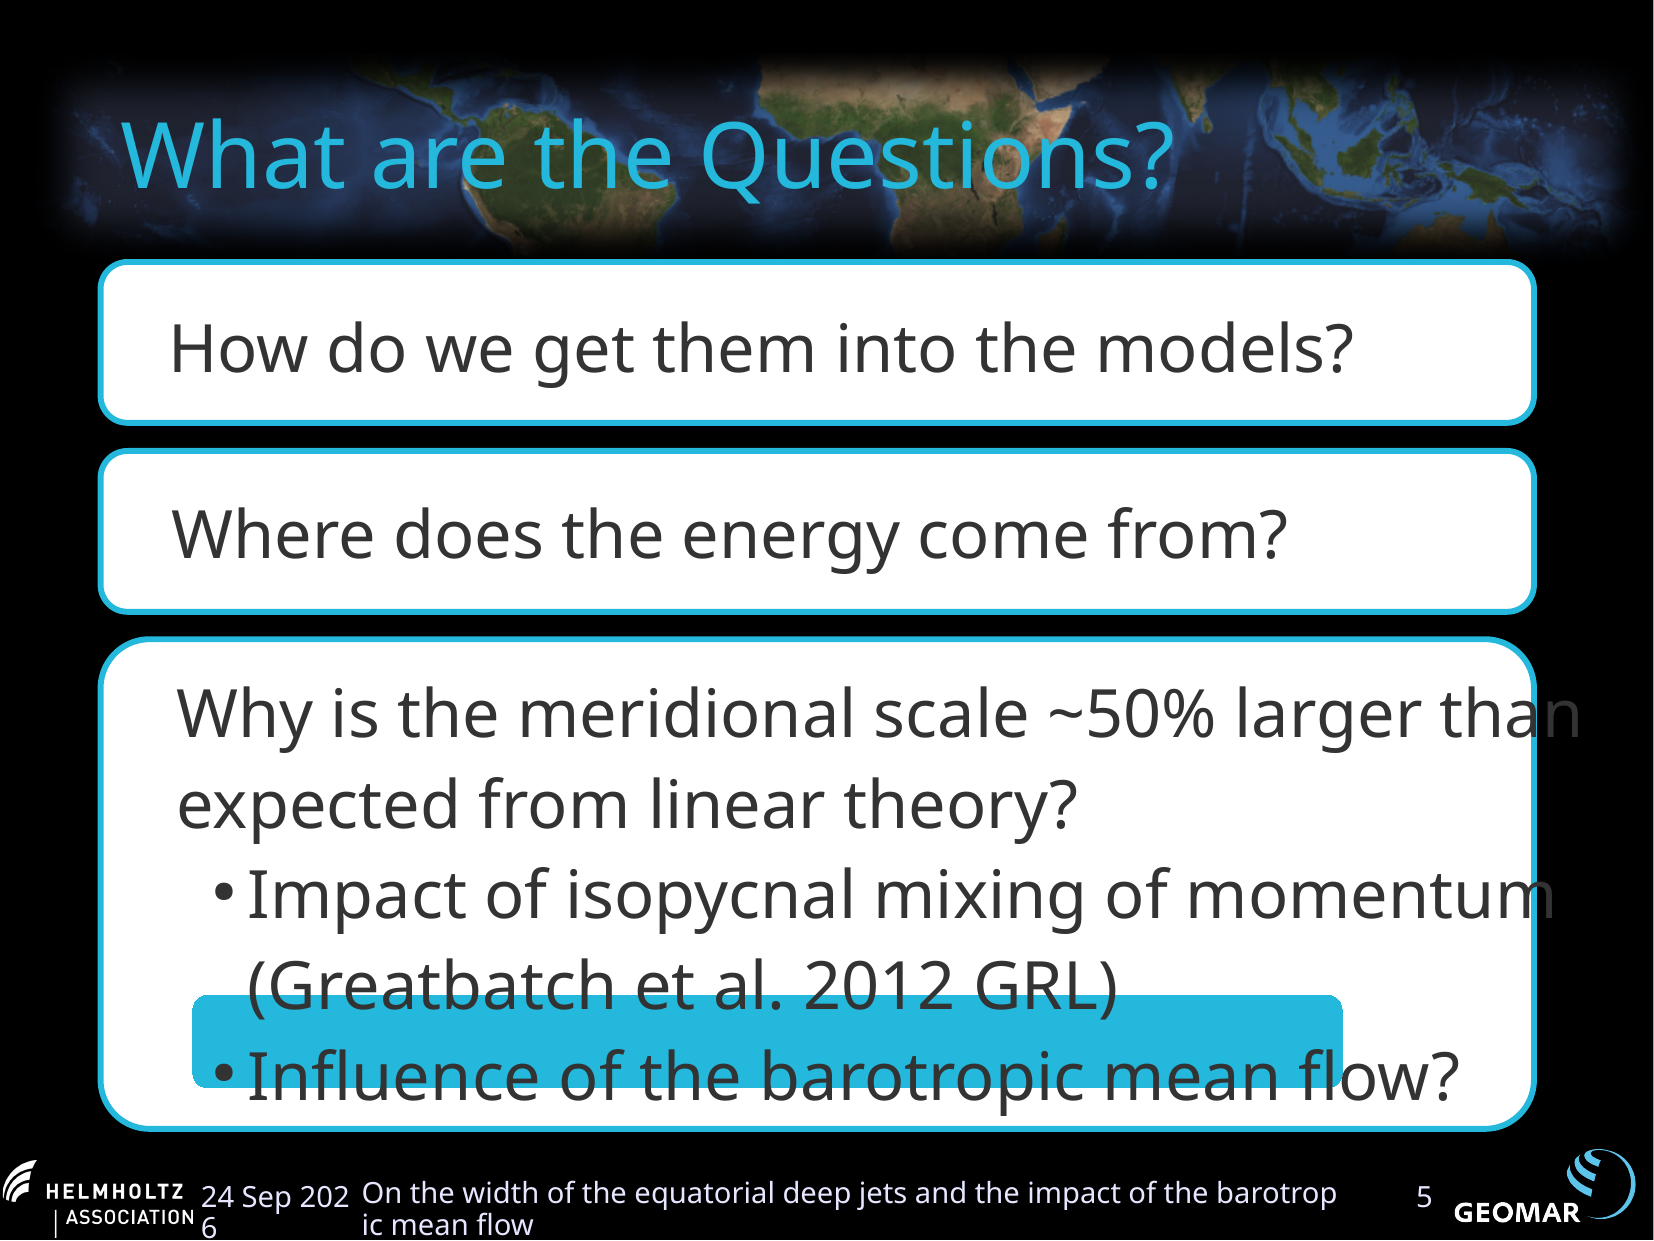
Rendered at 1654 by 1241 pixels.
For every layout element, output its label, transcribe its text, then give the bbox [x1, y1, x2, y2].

picture [9, 53, 1654, 284]
text_box [100, 261, 1534, 423]
picture [2, 1160, 193, 1238]
picture [1434, 1128, 1654, 1241]
text_box How do we get them into the models? [118, 294, 1236, 393]
text_box Where does the energy come from? [121, 480, 1184, 578]
title What are the Questions? [120, 49, 1571, 257]
text_box [100, 450, 1534, 612]
text_box [100, 639, 1534, 1129]
text_box Why is the meridional scale ~50% larger than expected from linear theory? Impact of isopycnal mixing of momentum (Greatbatch et al. 2012 GRL) Influence of the barotropic mean flow? [126, 658, 1462, 1089]
text_box [1513, 720, 1530, 733]
